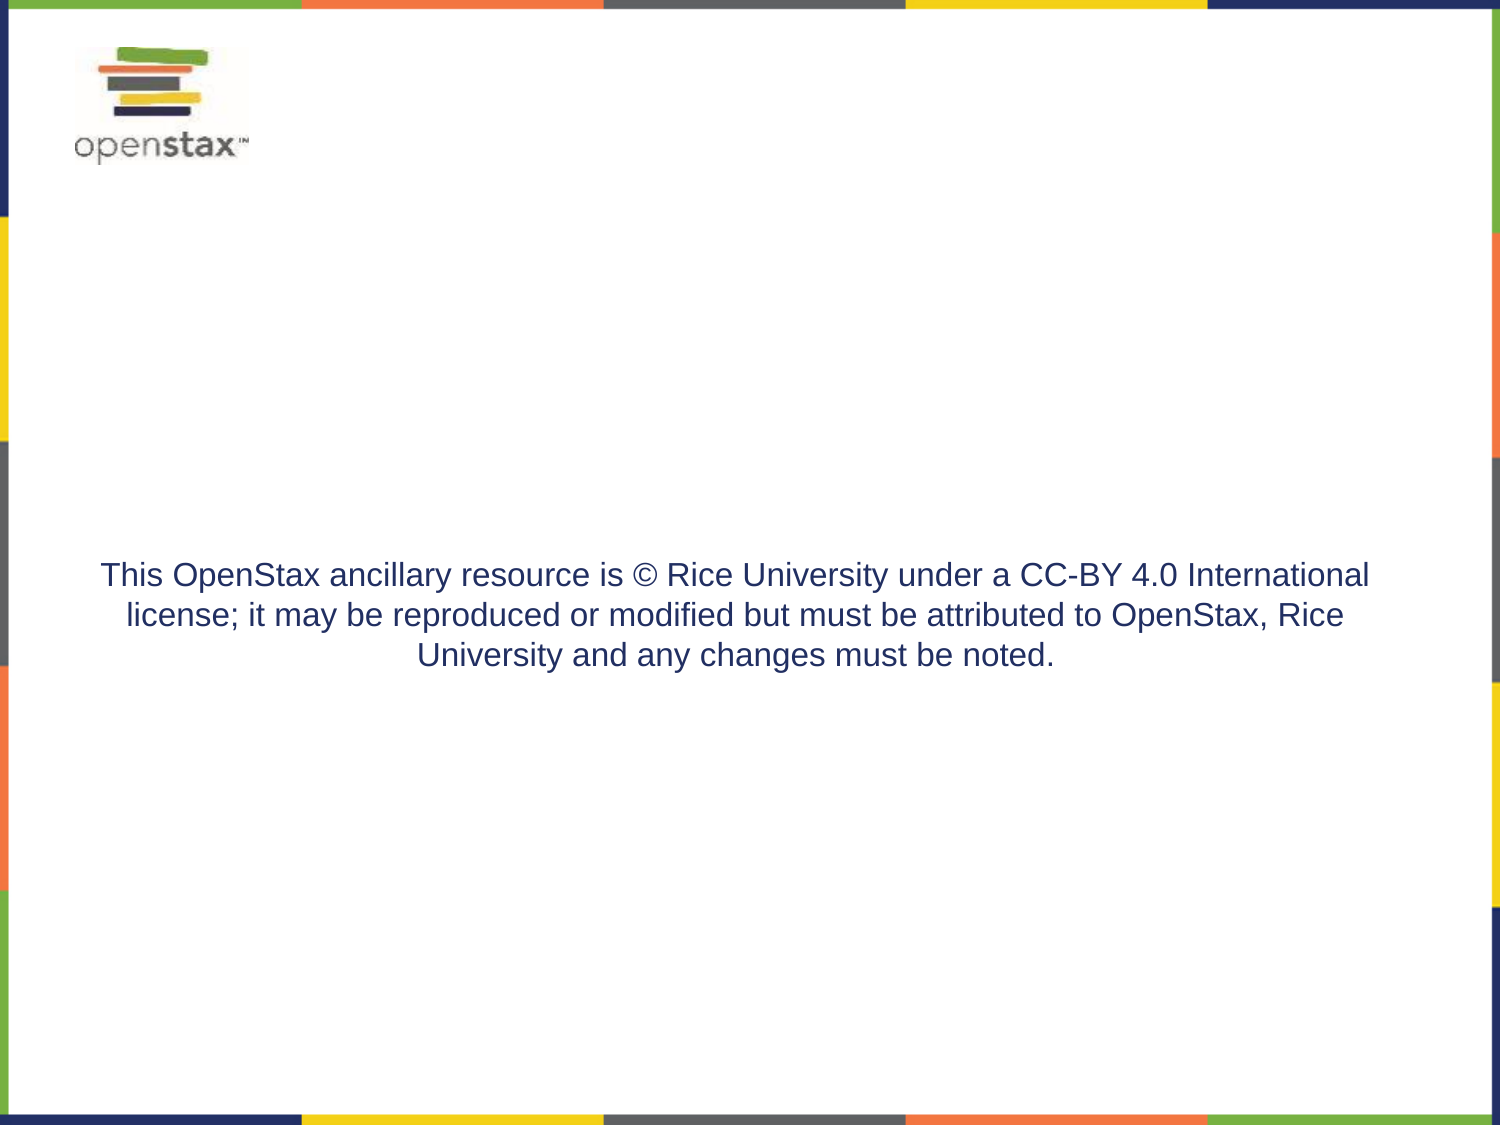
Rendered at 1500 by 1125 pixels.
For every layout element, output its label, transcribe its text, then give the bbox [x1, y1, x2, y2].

picture [0, 0, 1500, 1125]
list This OpenStax ancillary resource is © Rice University under a CC-BY 4.0 International license; it may be reproduced or modified but must be attributed to OpenStax, Rice University and any changes must be noted. [75, 181, 1398, 1045]
